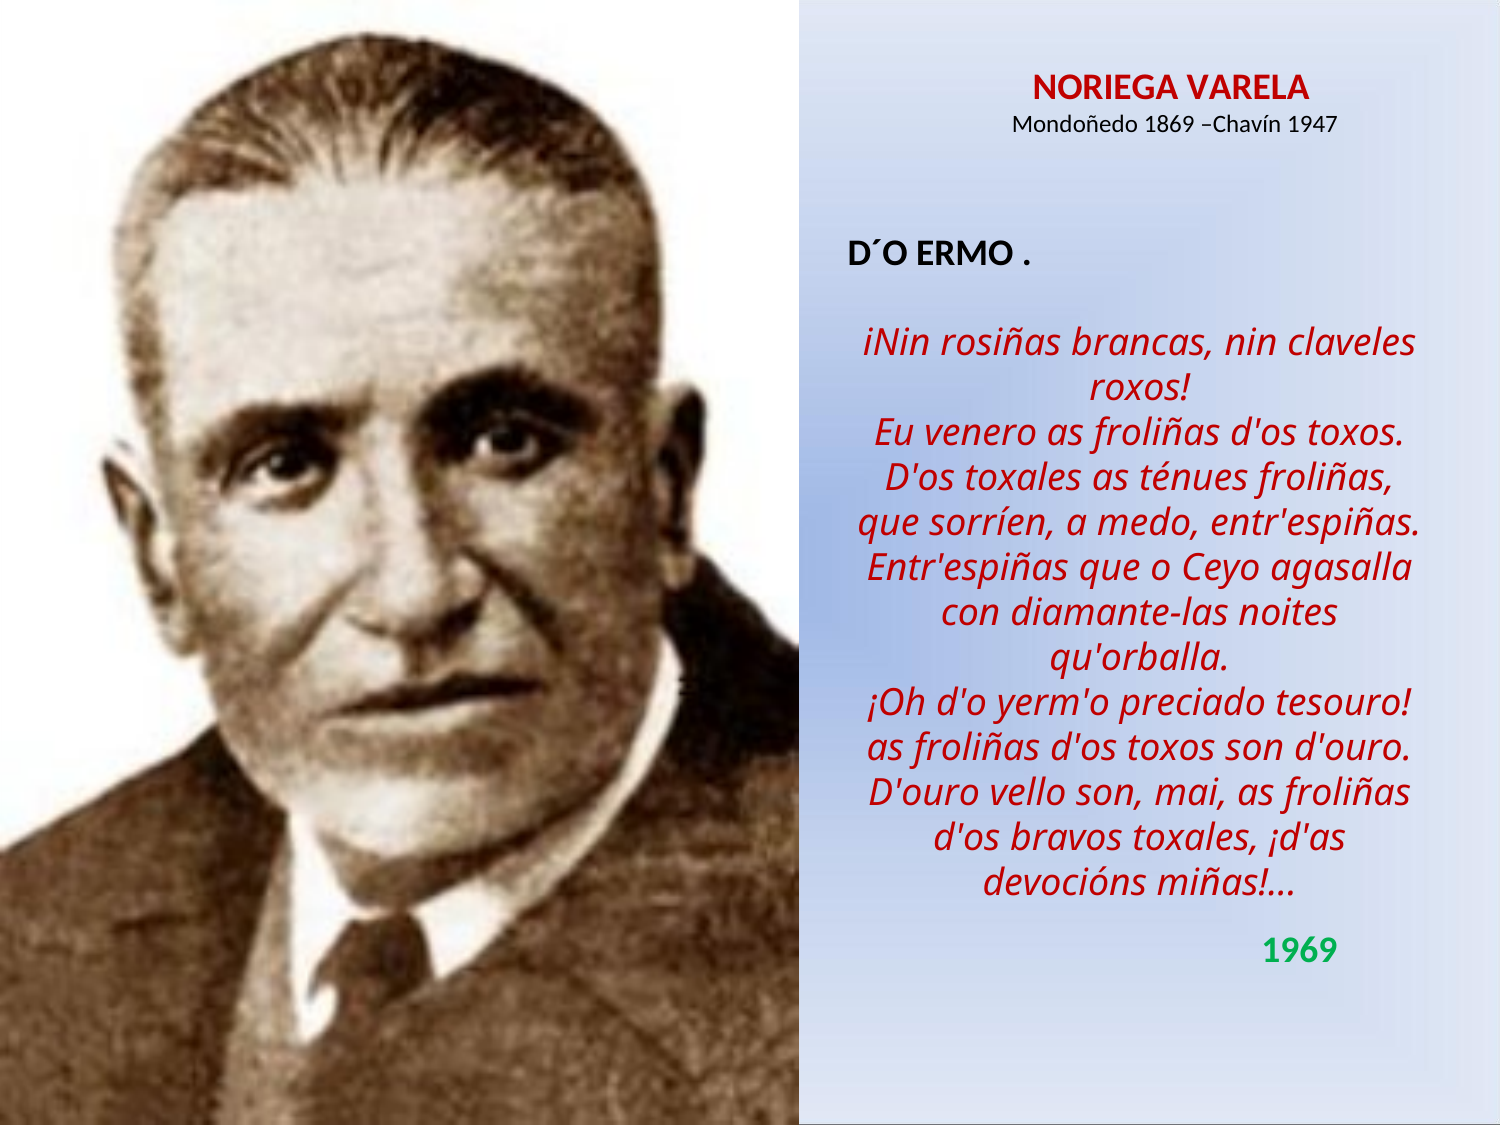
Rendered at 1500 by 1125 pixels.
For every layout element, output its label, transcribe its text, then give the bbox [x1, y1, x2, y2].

text_box NORIEGA VARELA Mondoñedo 1869 –Chavín 1947 [950, 54, 1400, 146]
text_box 1969 [1246, 916, 1353, 978]
text_box D´O ERMO . iNin rosiñas brancas, nin claveles roxos! Eu venero as froliñas d'os toxos. D'os toxales as ténues froliñas, que sorríen, a medo, entr'espiñas. Entr'espiñas que o Ceyo agasalla con diamante-las noites qu'orballa. ¡Oh d'o yerm'o preciado tesouro! as froliñas d'os toxos son d'ouro. D'ouro vello son, mai, as froliñas d'os bravos toxales, ¡d'as devocións miñas!... [832, 219, 1447, 911]
picture [0, 0, 1500, 1125]
